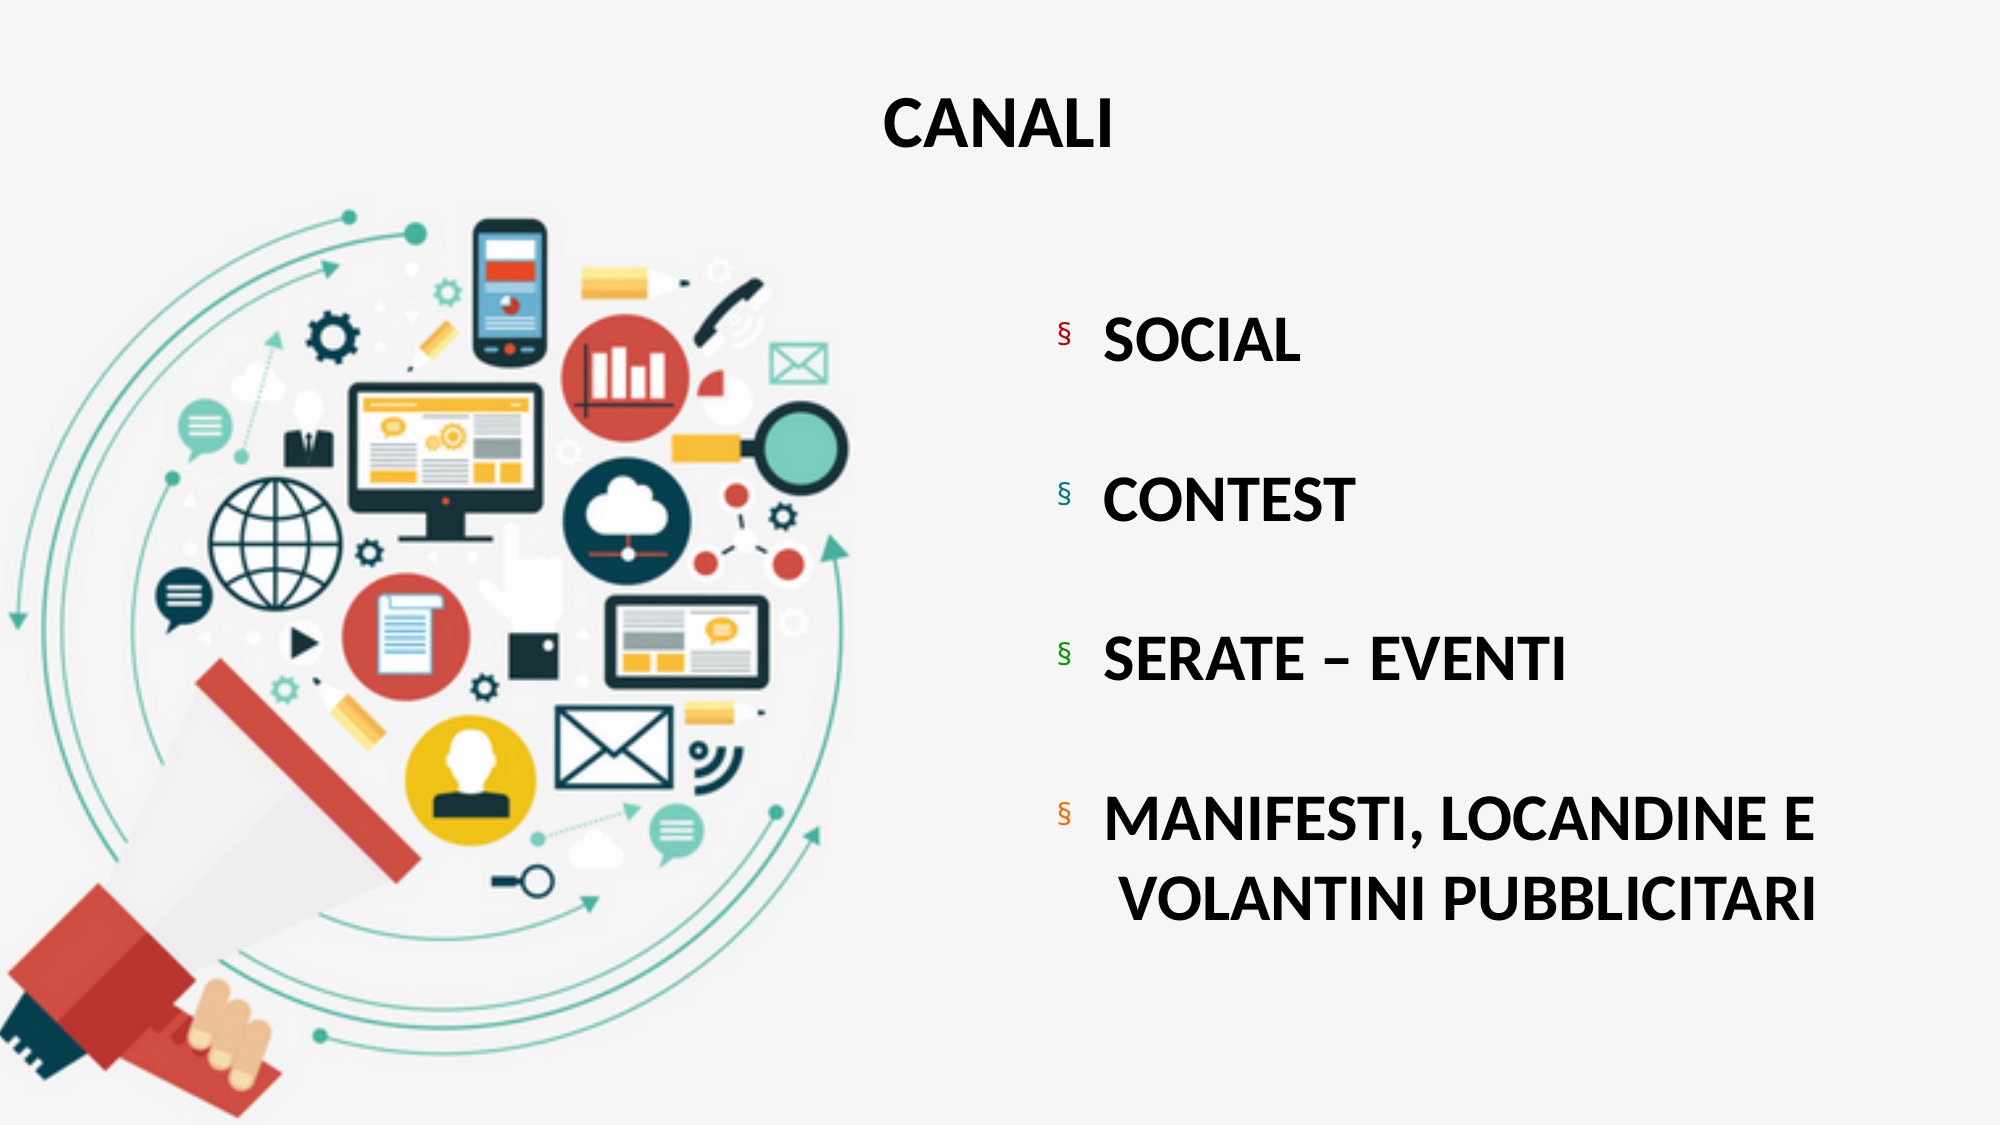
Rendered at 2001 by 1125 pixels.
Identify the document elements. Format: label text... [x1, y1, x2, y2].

text_box SOCIAL CONTEST SERATE – EVENTI MANIFESTI, LOCANDINE E VOLANTINI PUBBLICITARI [1042, 287, 1837, 942]
picture [0, 193, 853, 1125]
text_box CANALI [0, 65, 2000, 171]
